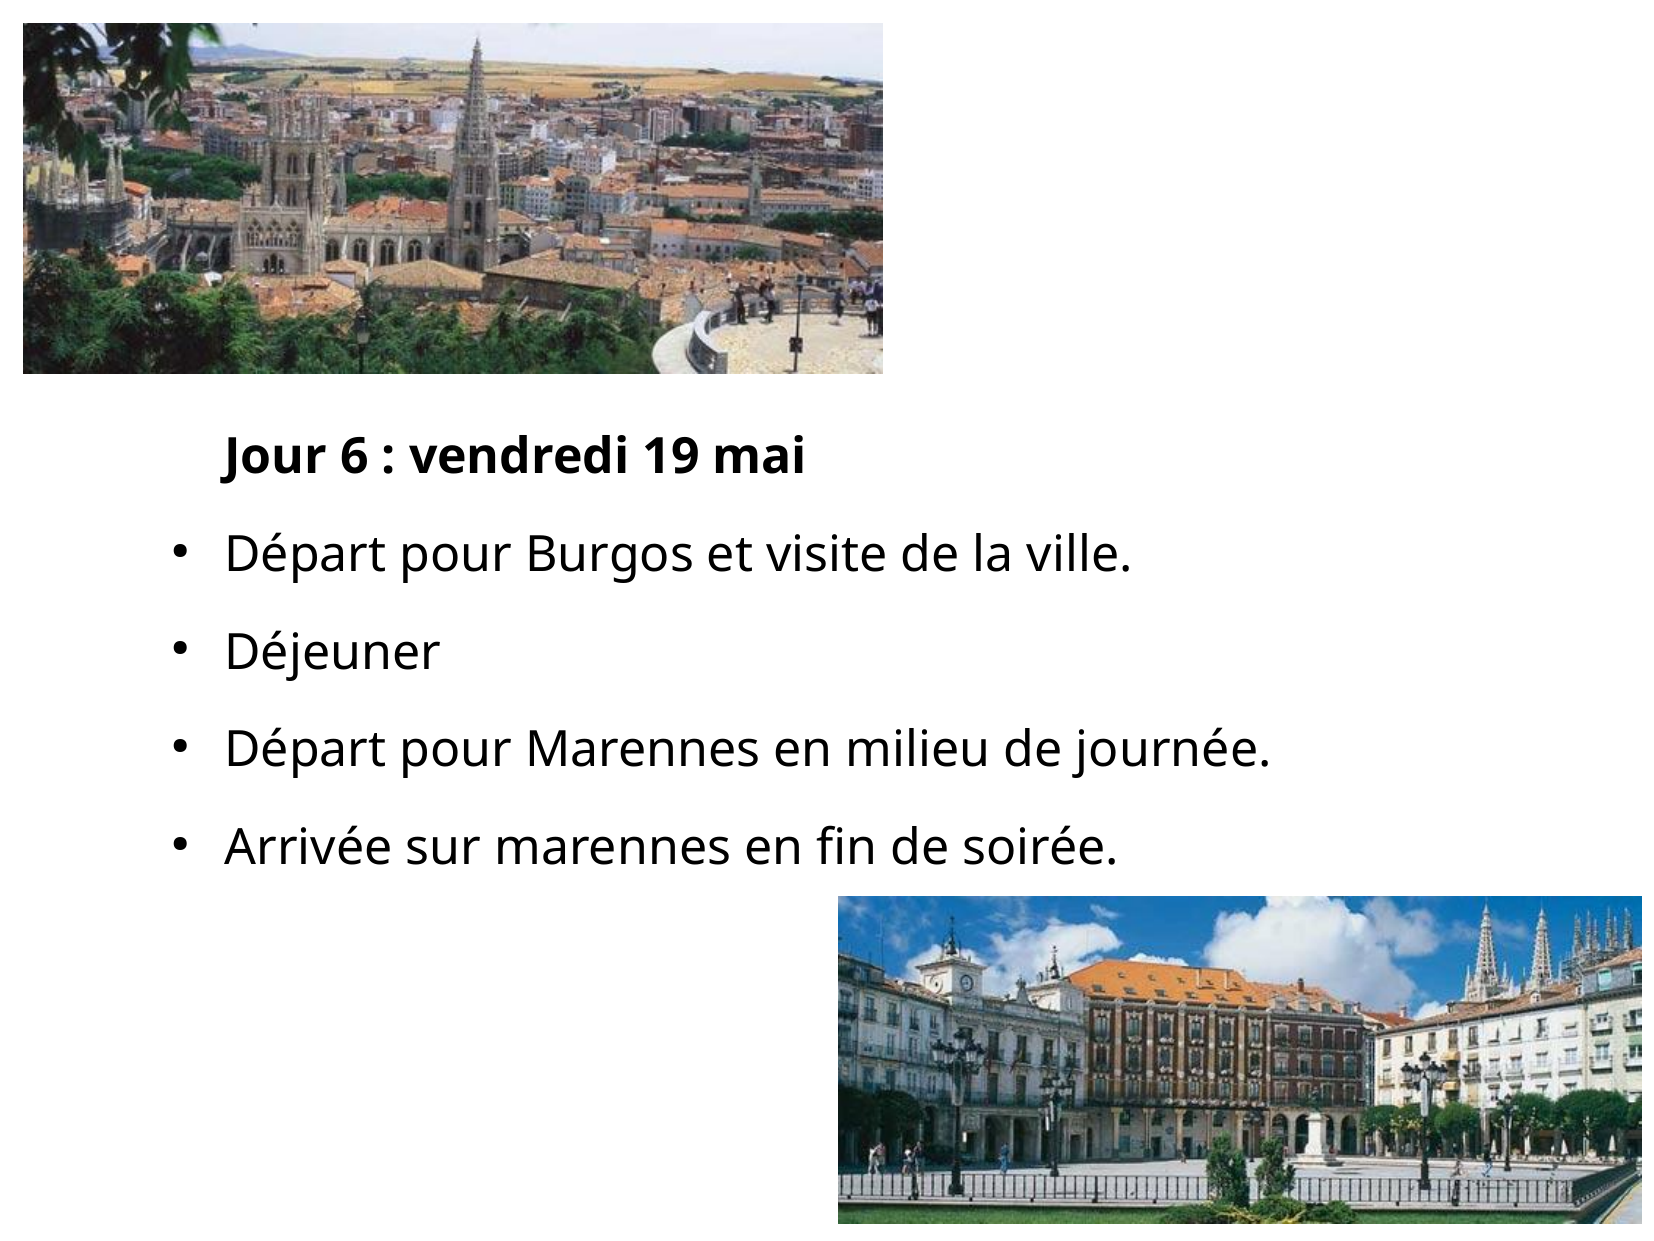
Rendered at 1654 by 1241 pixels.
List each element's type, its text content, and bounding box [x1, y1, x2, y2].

picture [838, 896, 1642, 1224]
list Jour 6 : vendredi 19 mai Départ pour Burgos et visite de la ville. Déjeuner Départ pour Marennes en milieu de journée. Arrivée sur marennes en fin de soirée. [153, 420, 1371, 886]
picture [23, 23, 883, 374]
